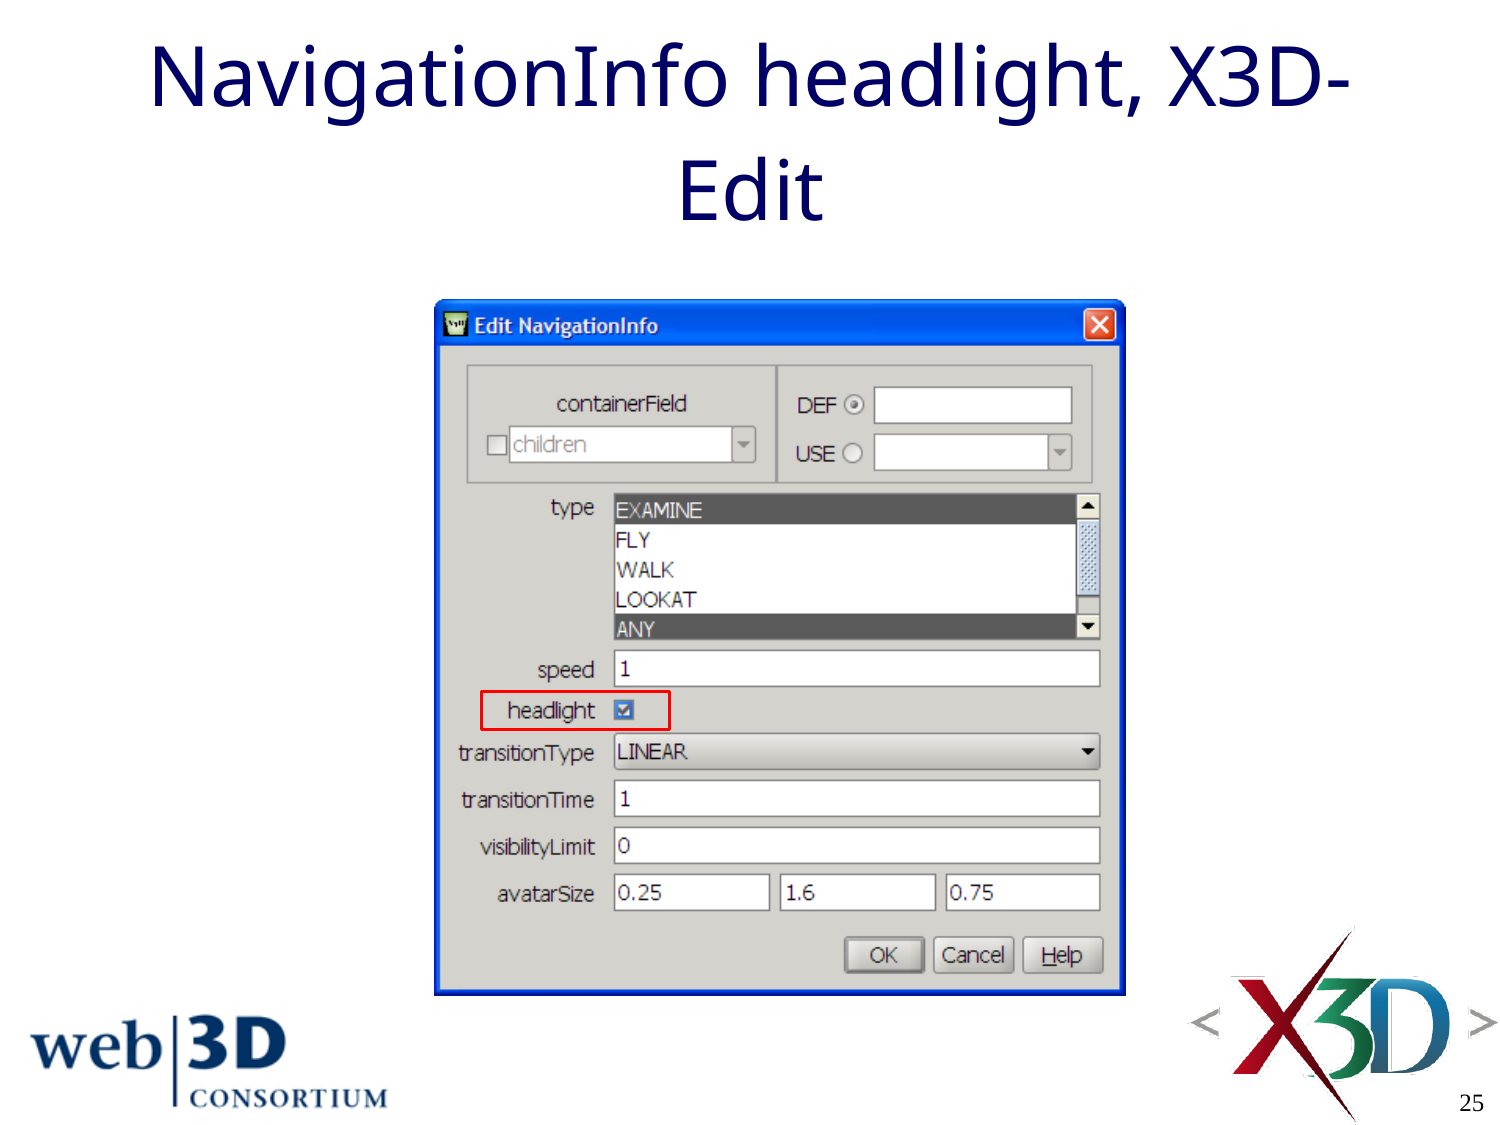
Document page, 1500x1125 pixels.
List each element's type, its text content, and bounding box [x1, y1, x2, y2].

picture [1187, 926, 1500, 1125]
picture [12, 998, 413, 1118]
title NavigationInfo headlight, X3D-Edit [112, 37, 1388, 226]
picture [434, 299, 1126, 996]
